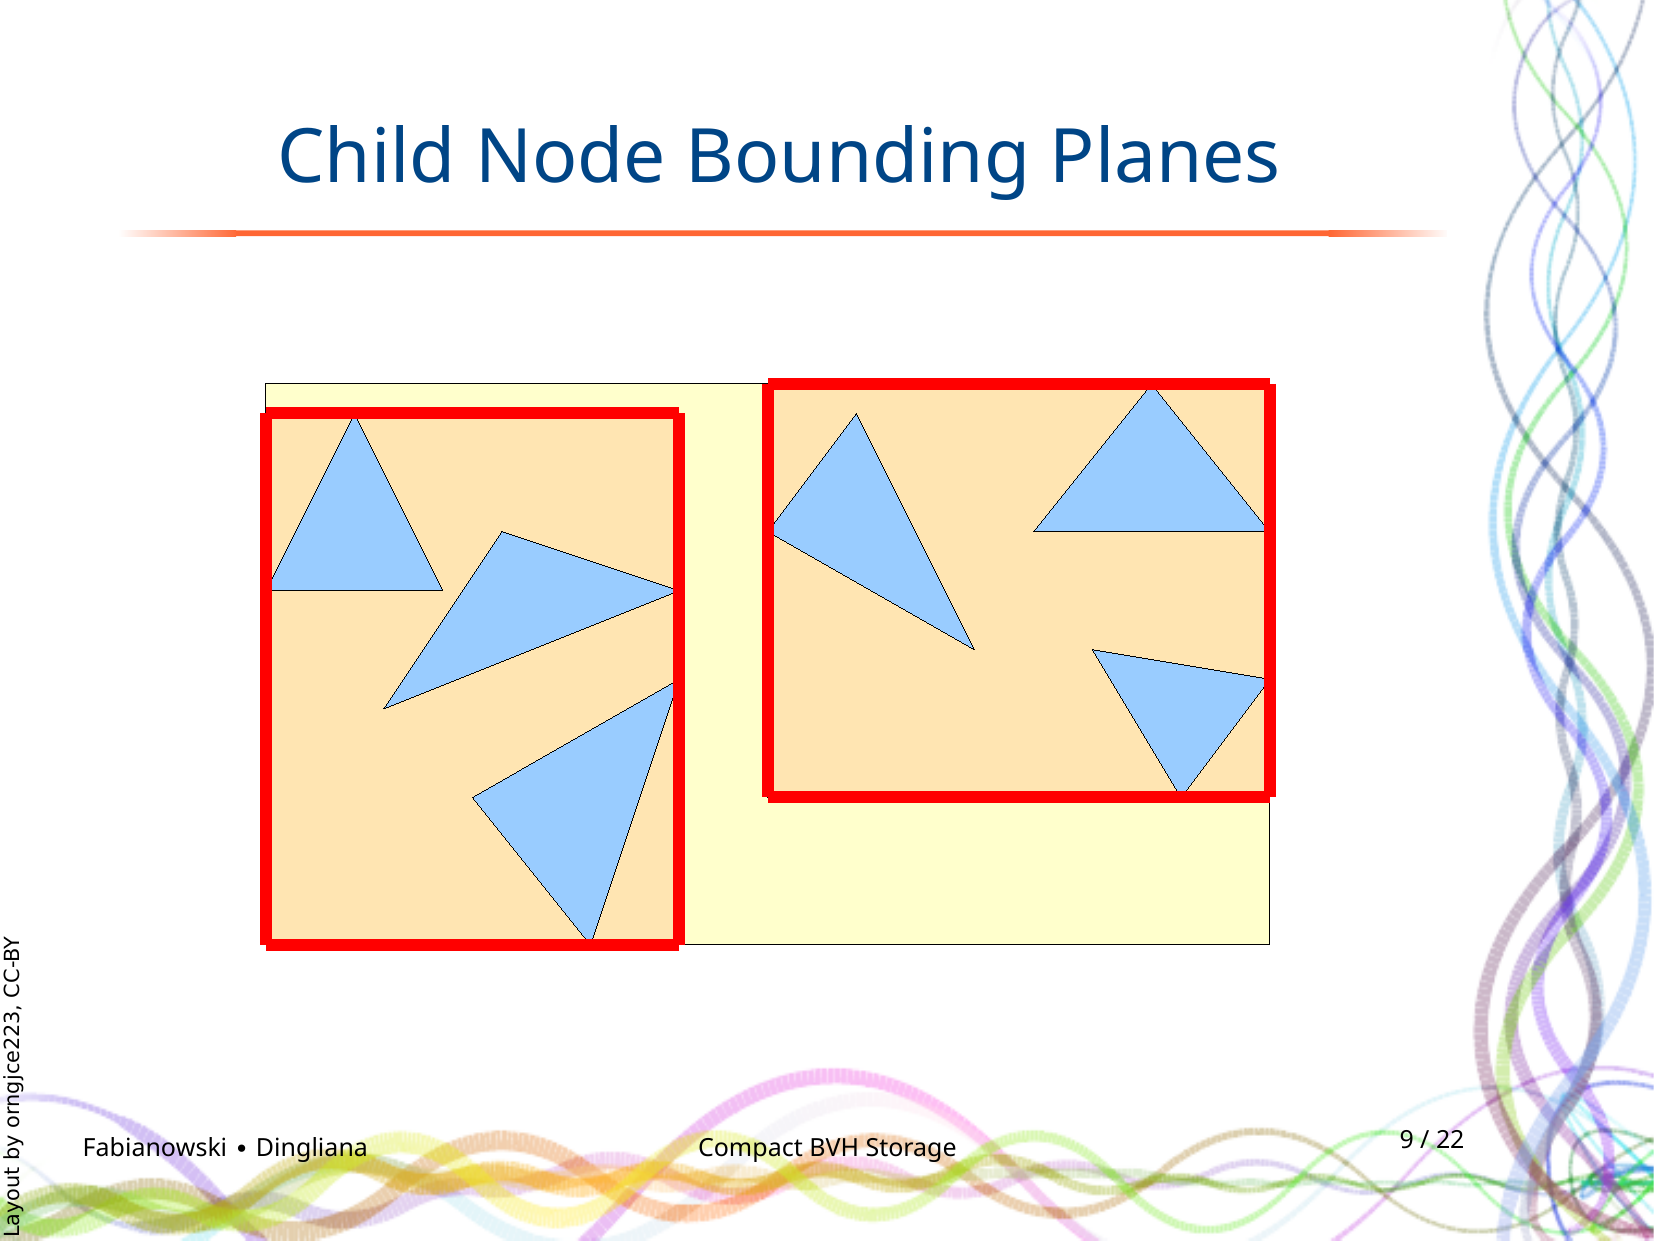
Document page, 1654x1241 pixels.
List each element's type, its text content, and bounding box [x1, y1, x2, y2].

title Child Node Bounding Planes [82, 49, 1477, 257]
text_box 9 / 22 [1346, 1122, 1477, 1153]
text_box [265, 383, 1270, 945]
picture [0, 0, 1654, 1241]
text_box [774, 390, 1264, 791]
text_box [272, 419, 673, 939]
